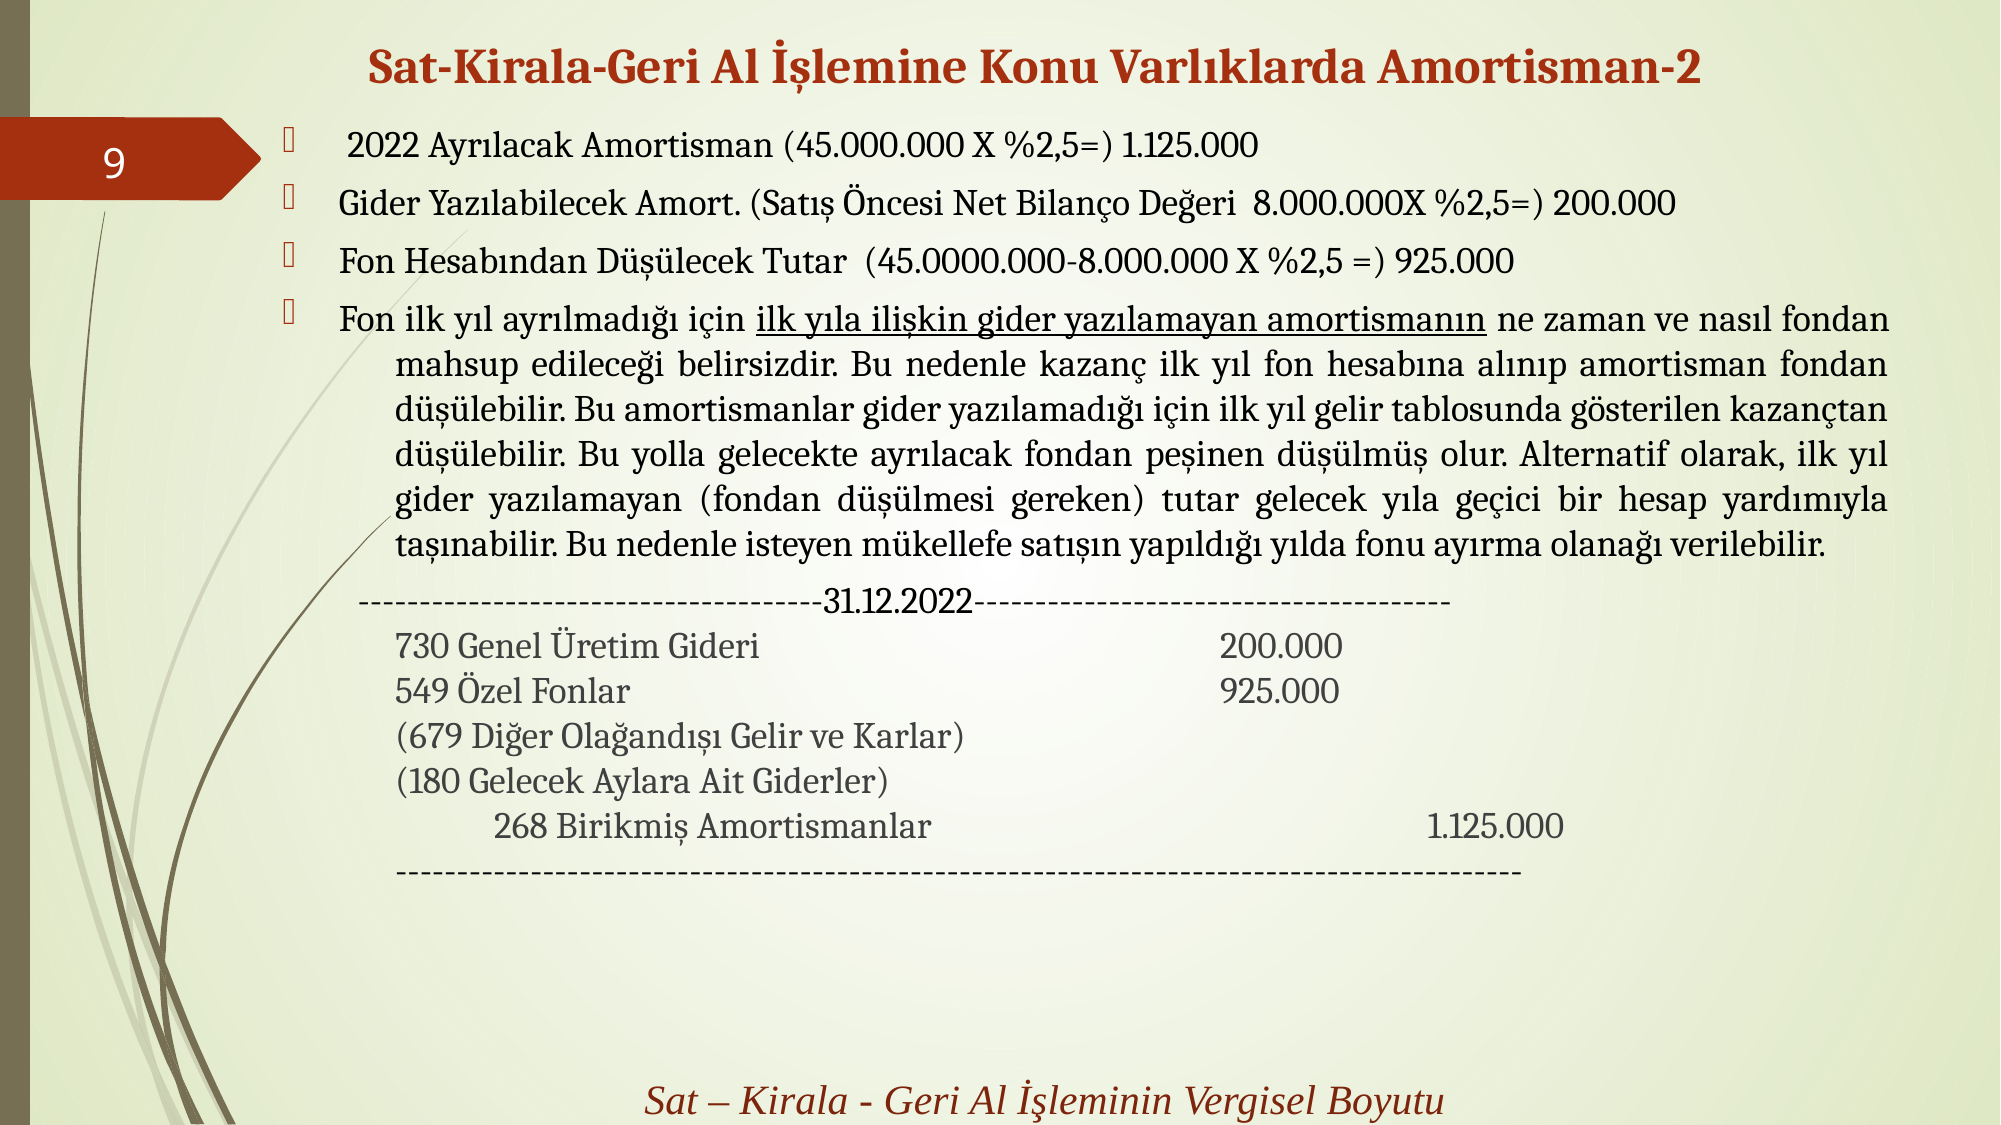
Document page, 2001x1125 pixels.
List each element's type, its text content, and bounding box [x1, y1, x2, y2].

text_box [87, 129, 216, 190]
title Sat-Kirala-Geri Al İşlemine Konu Varlıklarda Amortisman-2 [354, 26, 1888, 113]
list 2022 Ayrılacak Amortisman (45.000.000 X %2,5=) 1.125.000 Gider Yazılabilecek Amort. (Satış Öncesi Net Bilanço Değeri 8.000.000X %2,5=) 200.000 Fon Hesabından Düşülecek Tutar (45.0000.000-8.000.000 X %2,5 =) 925.000 Fon ilk yıl ayrılmadığı için ilk yıla ilişkin gider yazılamayan amortismanın ne zaman ve nasıl fondan mahsup edileceği belirsizdir. Bu nedenle kazanç ilk yıl fon hesabına alınıp amortisman fondan düşülebilir. Bu amortismanlar gider yazılamadığı için ilk yıl gelir tablosunda gösterilen kazançtan düşülebilir. Bu yolla gelecekte ayrılacak fondan peşinen düşülmüş olur. Alternatif olarak, ilk yıl gider yazılamayan (fondan düşülmesi gereken) tutar gelecek yıla geçici bir hesap yardımıyla taşınabilir. Bu nedenle isteyen mükellefe satışın yapıldığı yılda fonu ayırma olanağı verilebilir. --------------------------------------31.12.2022--------------------------------------- 730 Genel Üretim Gideri 200.000 549 Özel Fonlar 925.000 (679 Diğer Olağandışı Gelir ve Karlar) (180 Gelecek Aylara Ait Giderler) 268 Birikmiş Amortismanlar 1.125.000 -------------------------------------------------------------------------------------------- [267, 117, 1906, 952]
text_box Sat – Kirala - Geri Al İşleminin Vergisel Boyutu [425, 1065, 1676, 1125]
